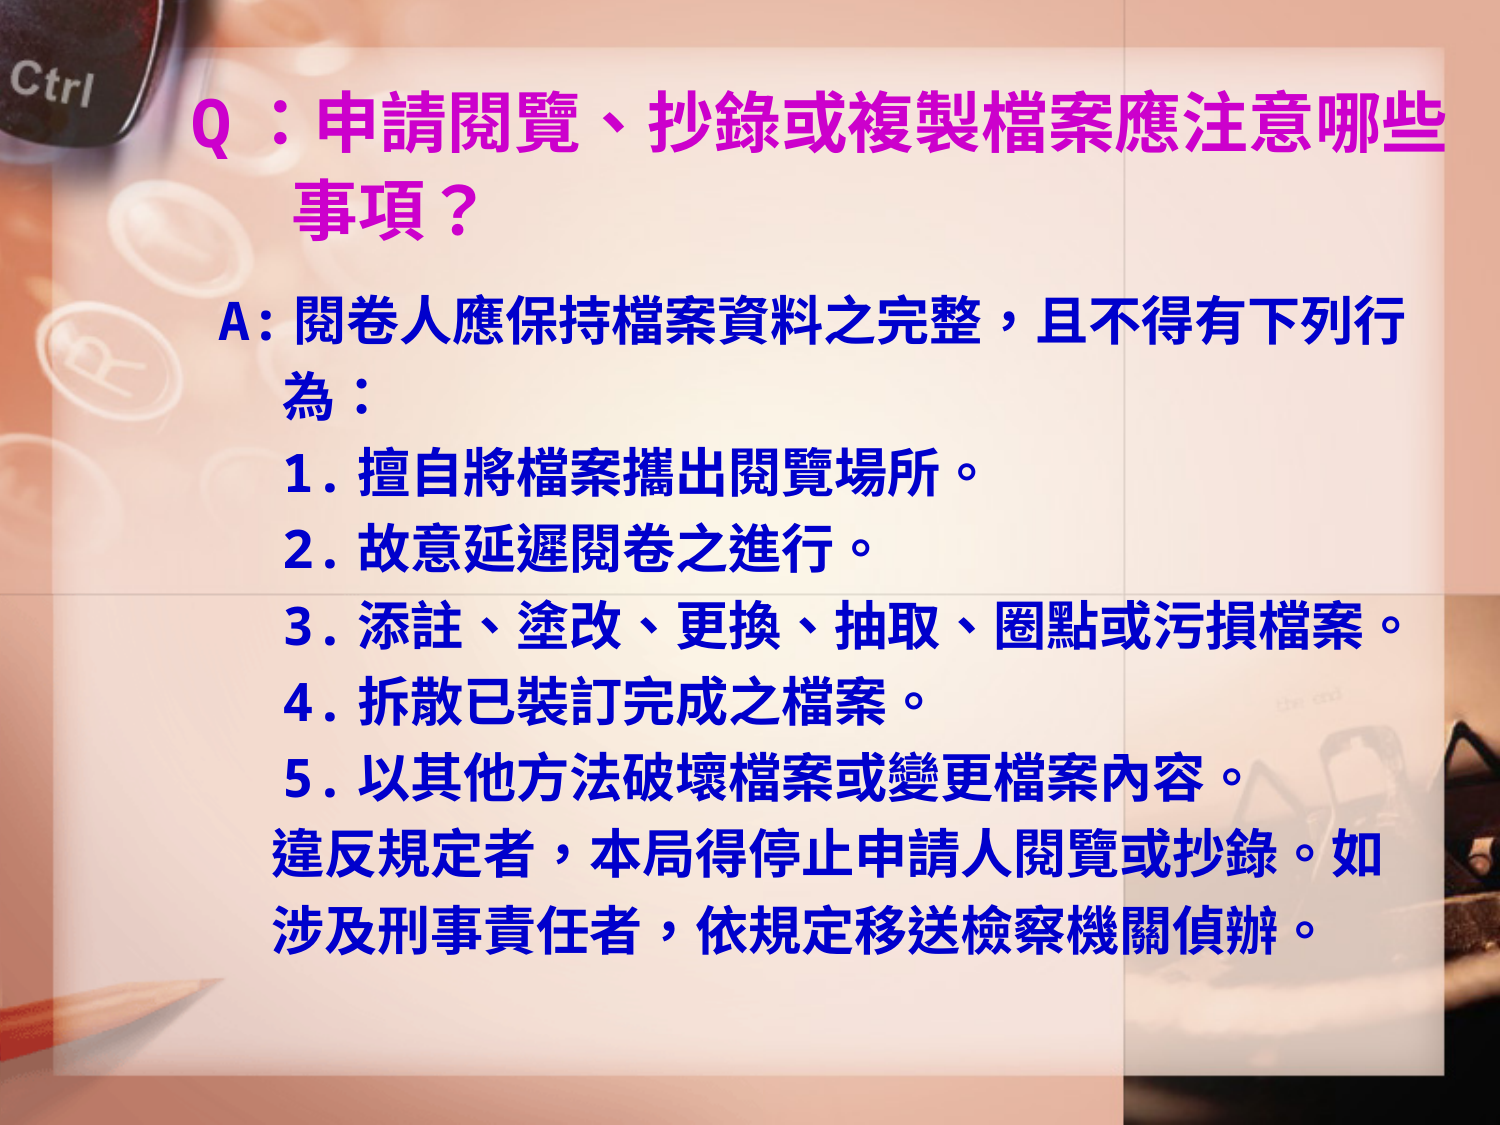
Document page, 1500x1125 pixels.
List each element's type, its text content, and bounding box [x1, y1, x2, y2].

title Q：申請閱覽、抄錄或複製檔案應注意哪些 事項？ [176, 65, 1466, 257]
list A:閱卷人應保持檔案資料之完整，且不得有下列行 為： 1.擅自將檔案攜出閱覽場所。 2.故意延遲閱卷之進行。 3.添註、塗改、更換、抽取、圈點或污損檔案。 4.拆散已裝訂完成之檔案。 5.以其他方法破壞檔案或變更檔案內容。 違反規定者，本局得停止申請人閱覽或抄錄。如 涉及刑事責任者，依規定移送檢察機關偵辦。 [112, 267, 1440, 1035]
